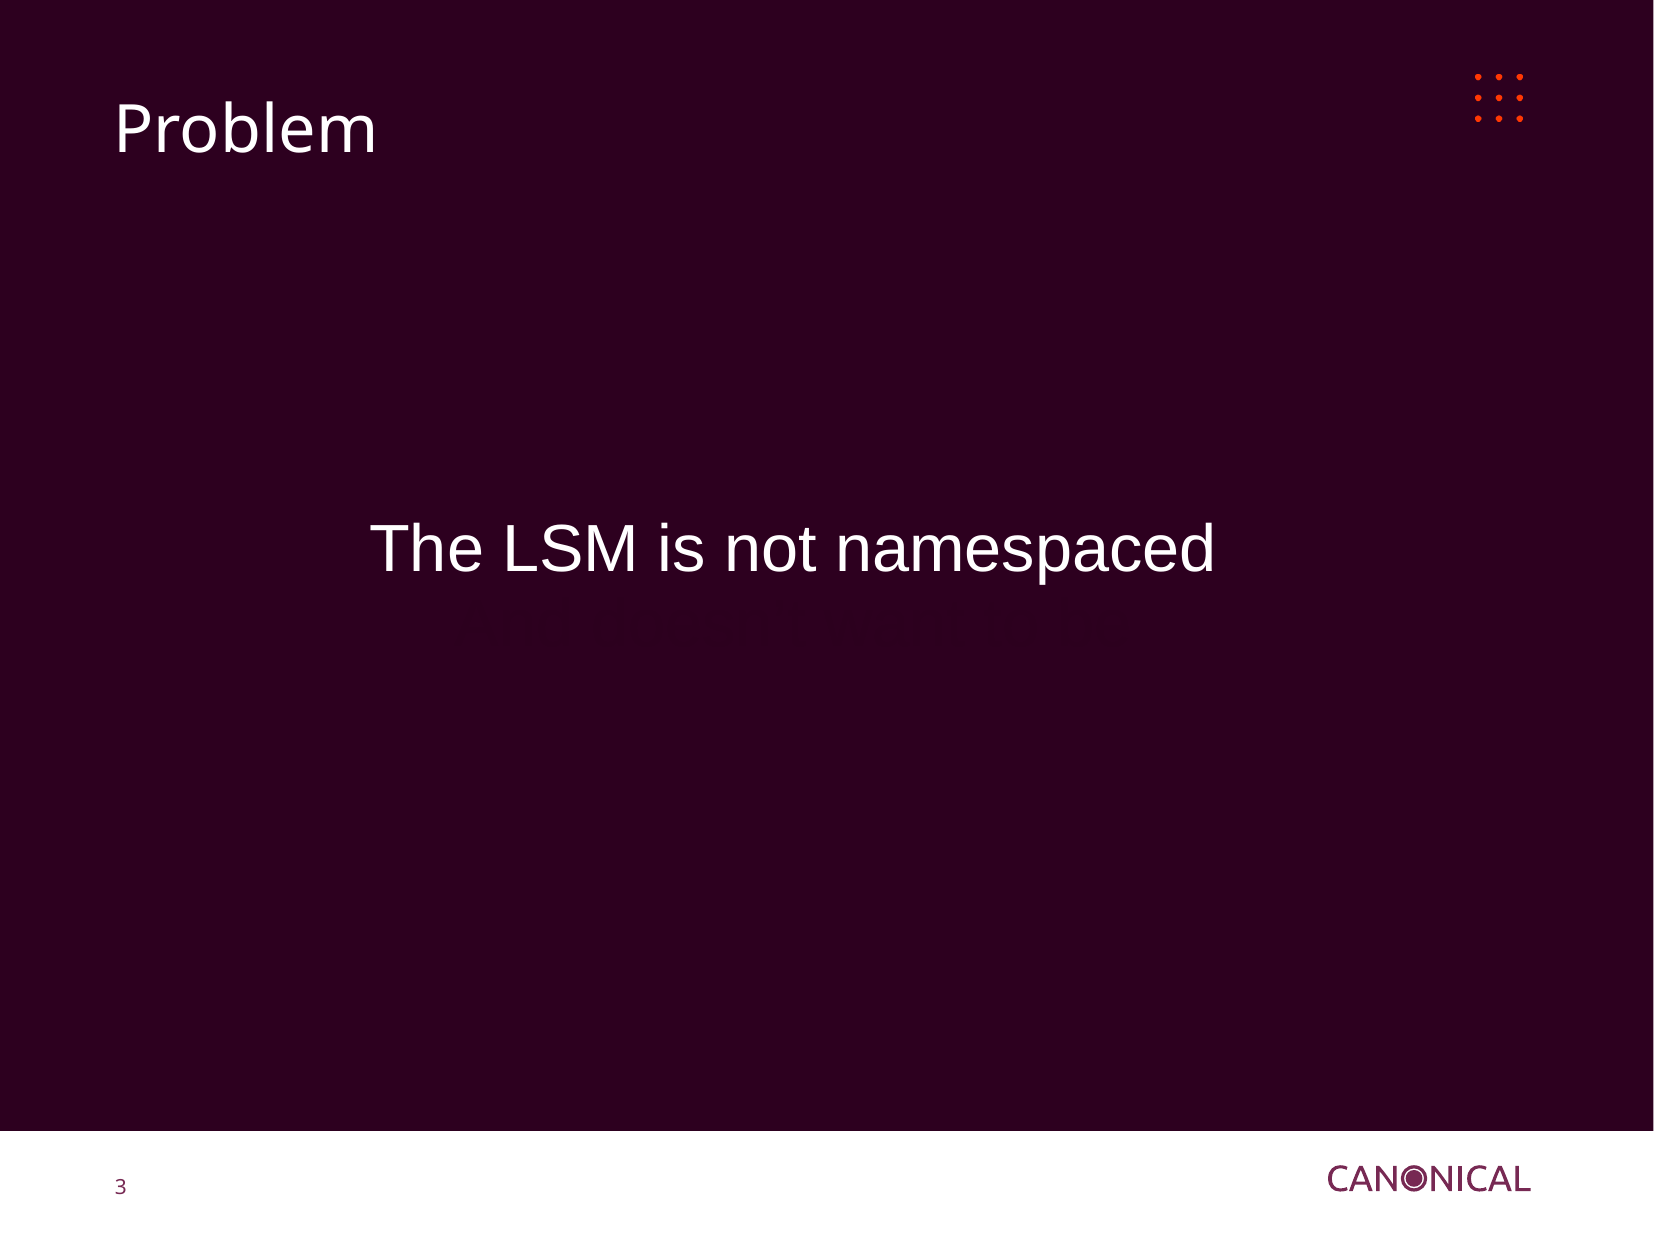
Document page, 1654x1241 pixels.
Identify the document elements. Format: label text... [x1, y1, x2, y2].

subtitle The LSM is not namespaced And doesn’t want to be [193, 226, 1394, 946]
title Problem [113, 88, 1382, 164]
picture [0, 0, 1654, 1131]
